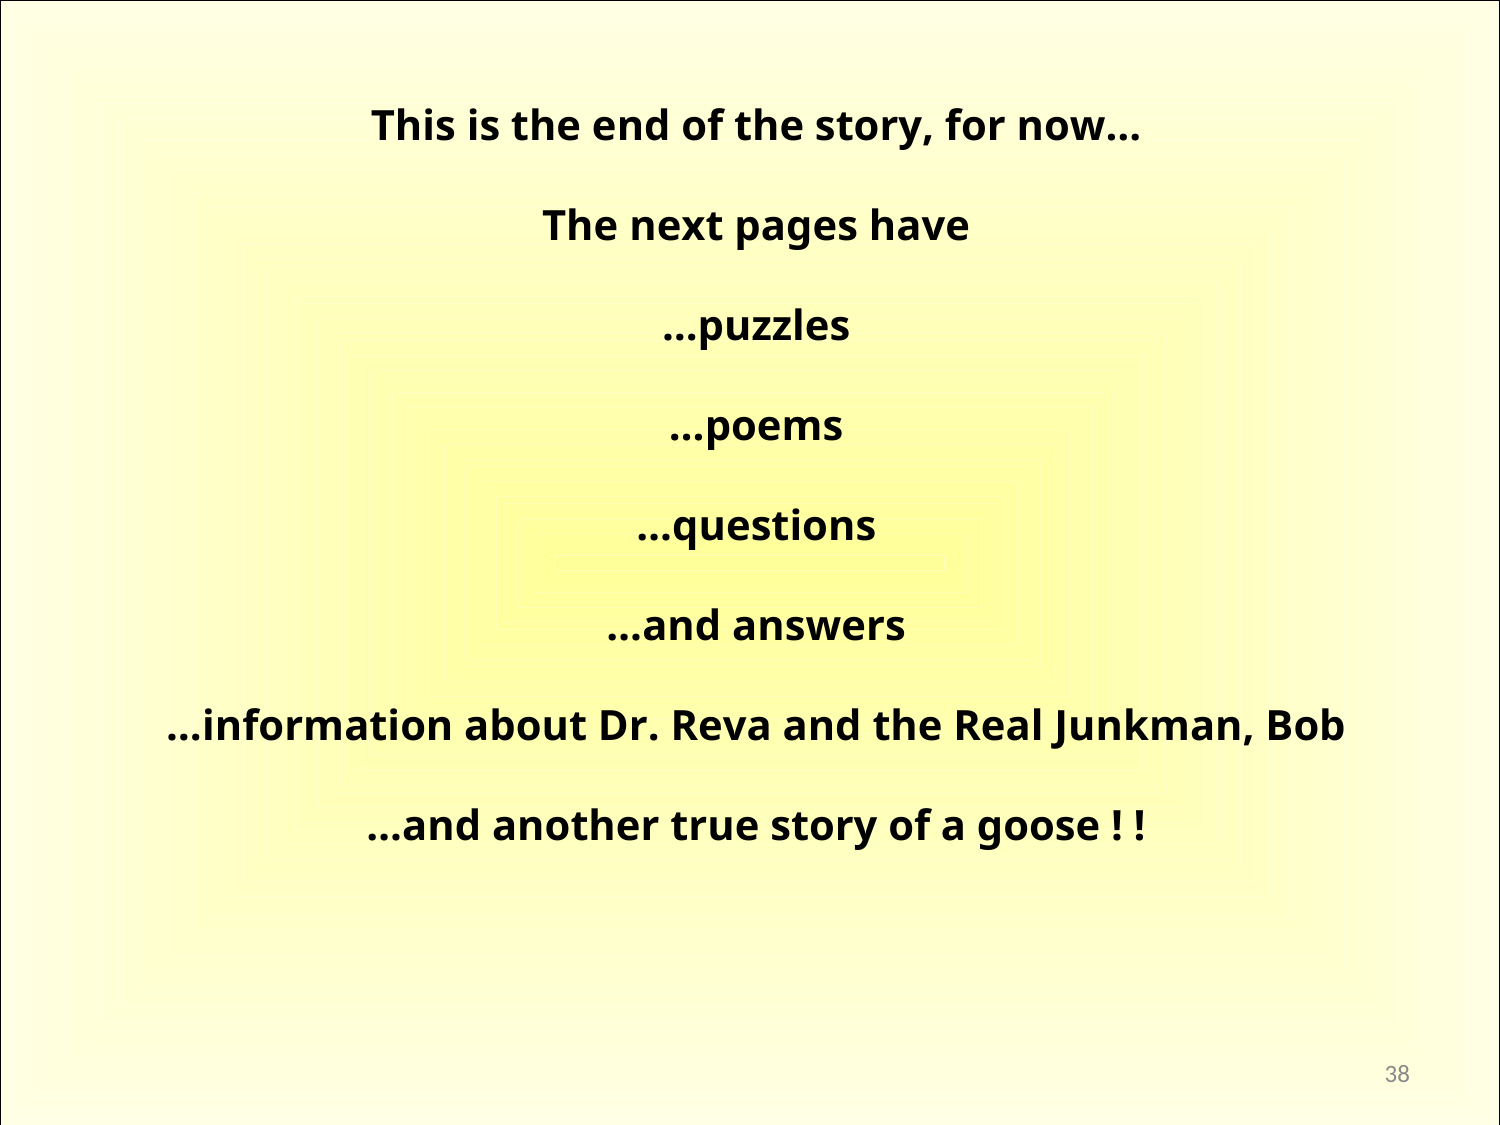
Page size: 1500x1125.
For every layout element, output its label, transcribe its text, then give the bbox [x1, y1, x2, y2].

text_box <number> [1074, 1042, 1426, 1103]
text_box This is the end of the story, for now… The next pages have …puzzles …poems …questions …and answers …information about Dr. Reva and the Real Junkman, Bob …and another true story of a goose ! ! [125, 90, 1388, 857]
text_box [0, 0, 1500, 1125]
